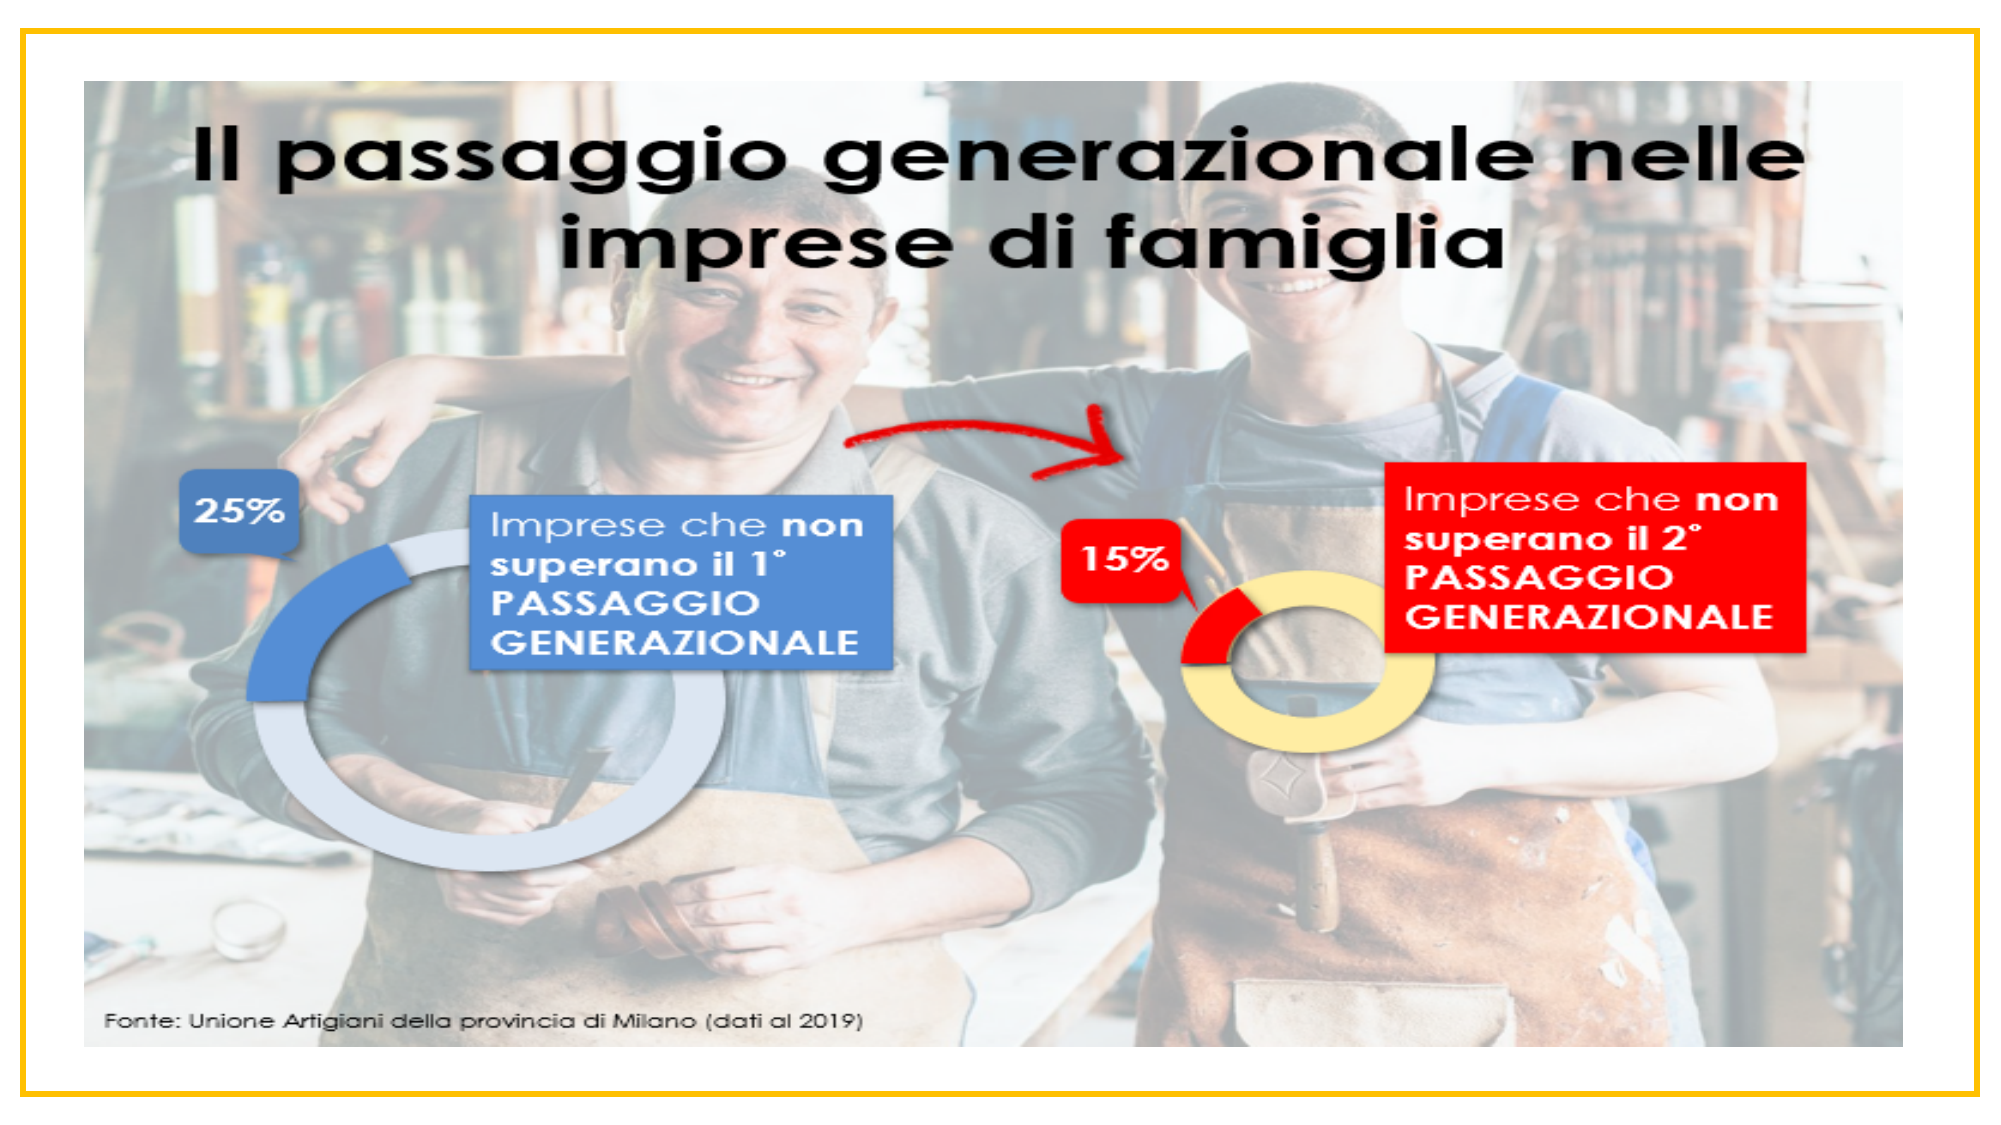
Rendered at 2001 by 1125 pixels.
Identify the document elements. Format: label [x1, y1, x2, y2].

picture [84, 81, 1903, 1047]
text_box [22, 31, 1978, 1095]
